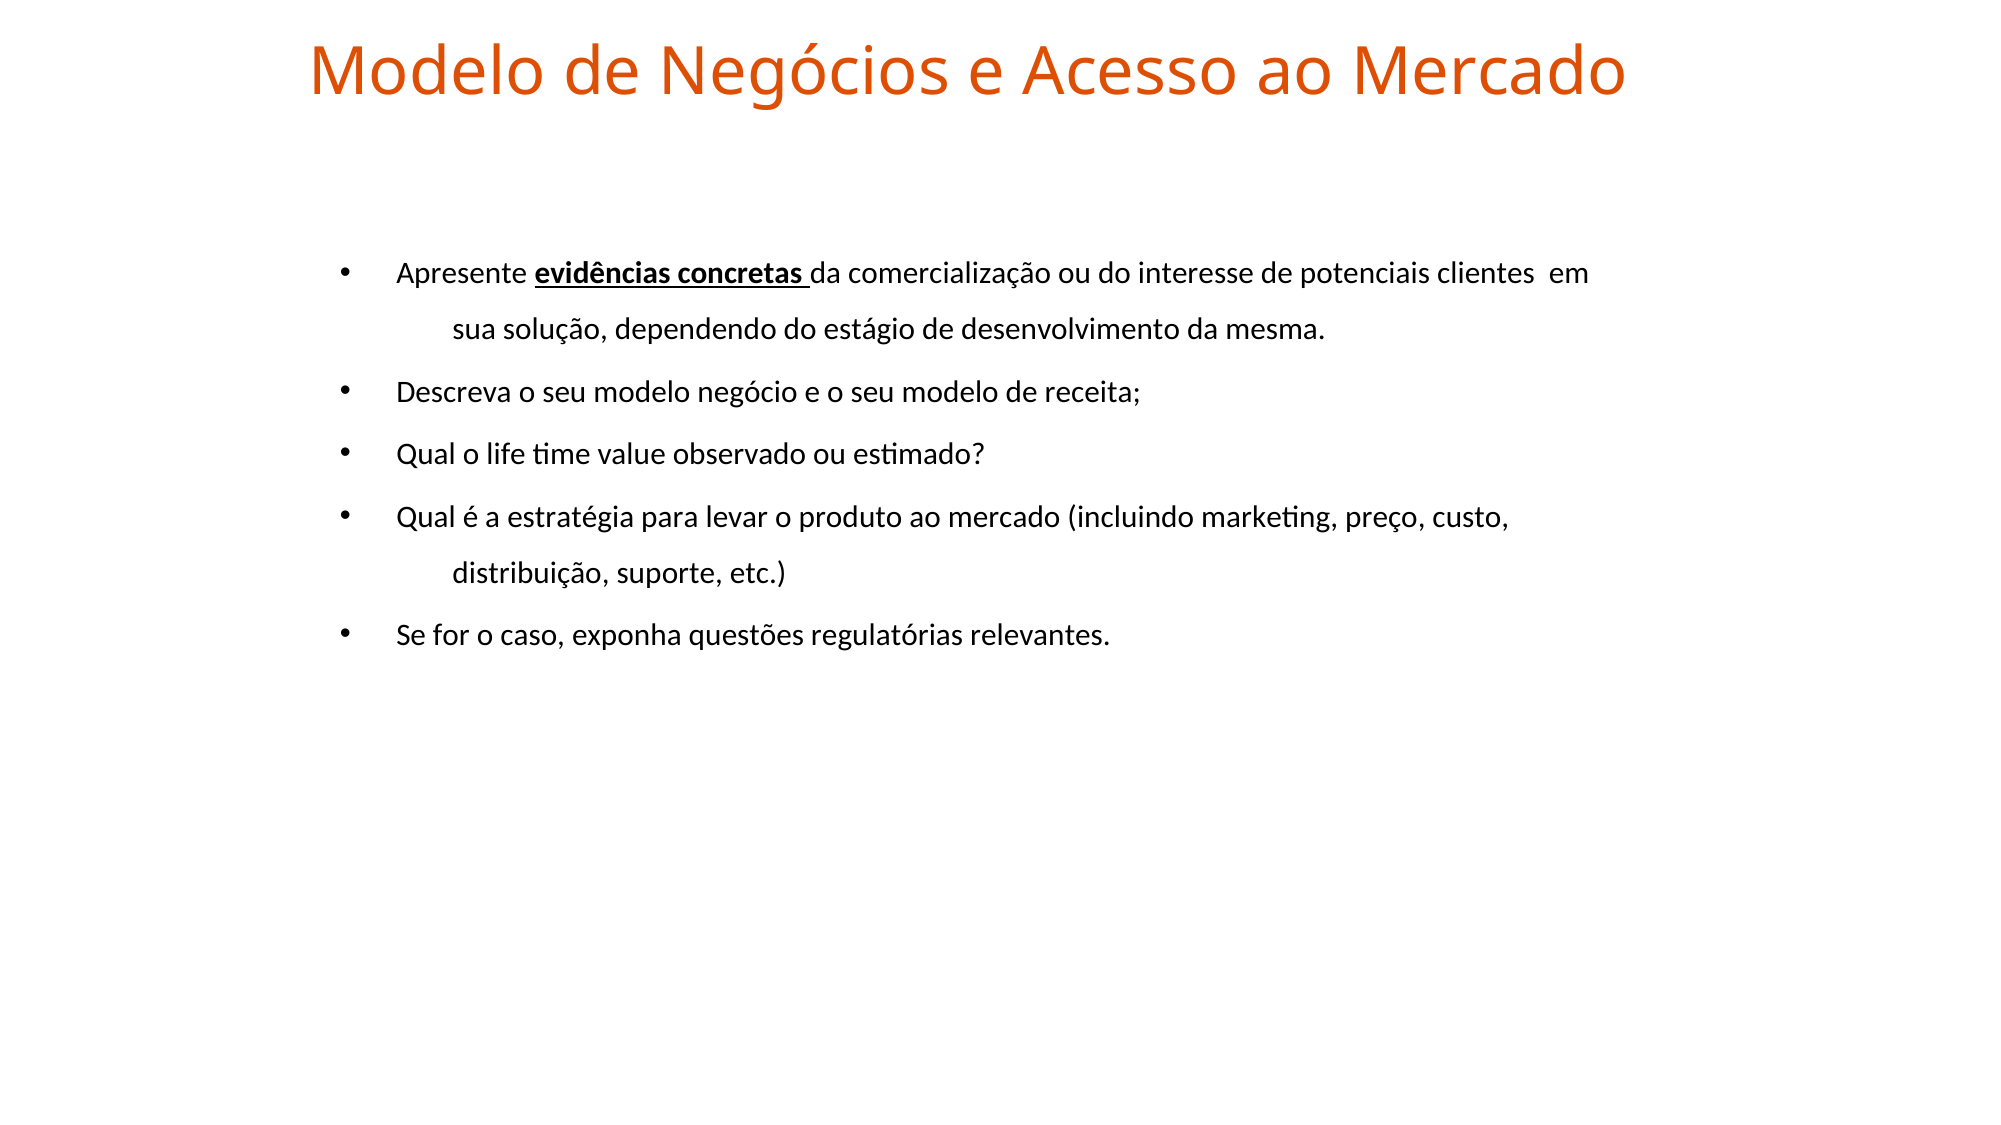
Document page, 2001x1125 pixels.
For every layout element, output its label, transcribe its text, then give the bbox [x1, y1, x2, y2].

text_box Apresente evidências concretas da comercialização ou do interesse de potenciais clientes em sua solução, dependendo do estágio de desenvolvimento da mesma. Descreva o seu modelo negócio e o seu modelo de receita; Qual o life time value observado ou estimado? Qual é a estratégia para levar o produto ao mercado (incluindo marketing, preço, custo, distribuição, suporte, etc.) Se for o caso, exponha questões regulatórias relevantes. [324, 226, 1615, 1059]
text_box Modelo de Negócios e Acesso ao Mercado [308, 2, 1690, 148]
